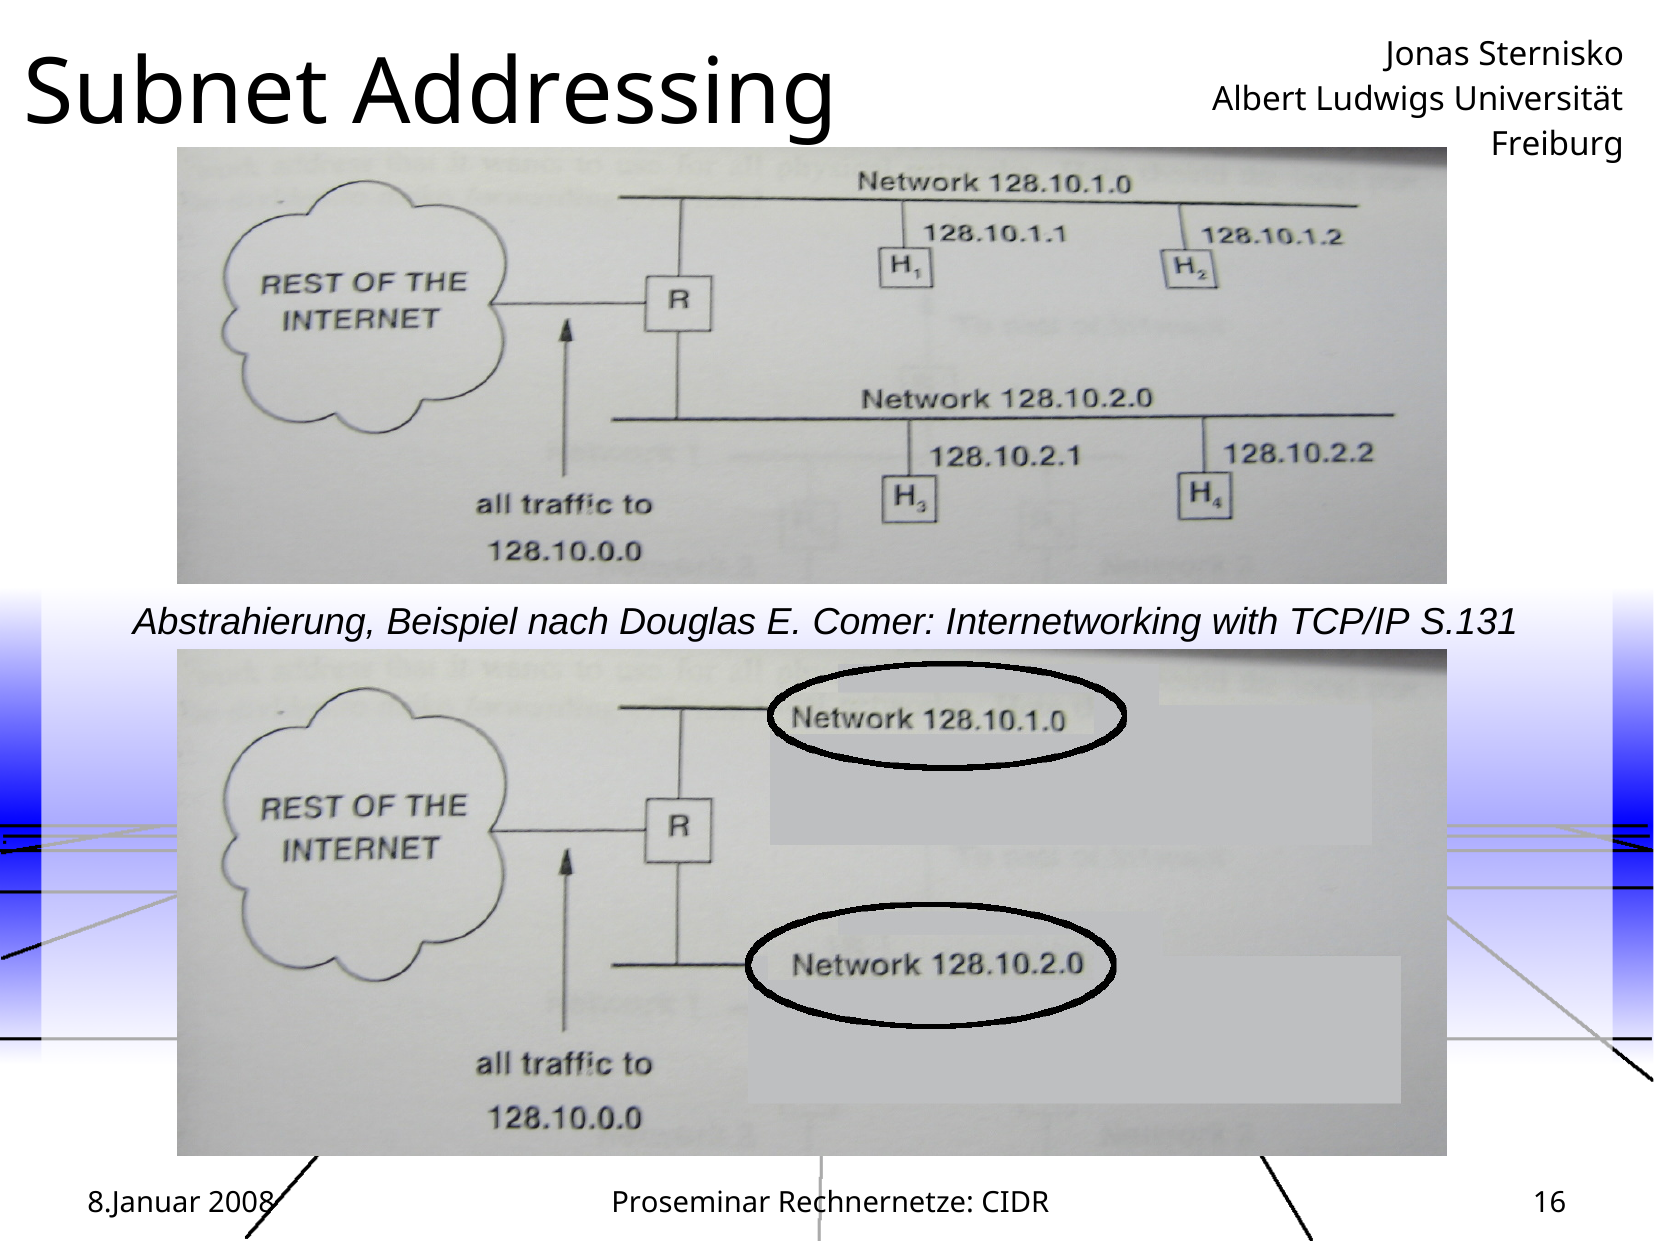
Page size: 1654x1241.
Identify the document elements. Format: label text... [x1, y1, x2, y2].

picture [0, 0, 1654, 1241]
text_box Abstrahierung, Beispiel nach Douglas E. Comer: Internetworking with TCP/IP S.131 [118, 593, 1534, 650]
title Subnet Addressing [23, 31, 1211, 146]
